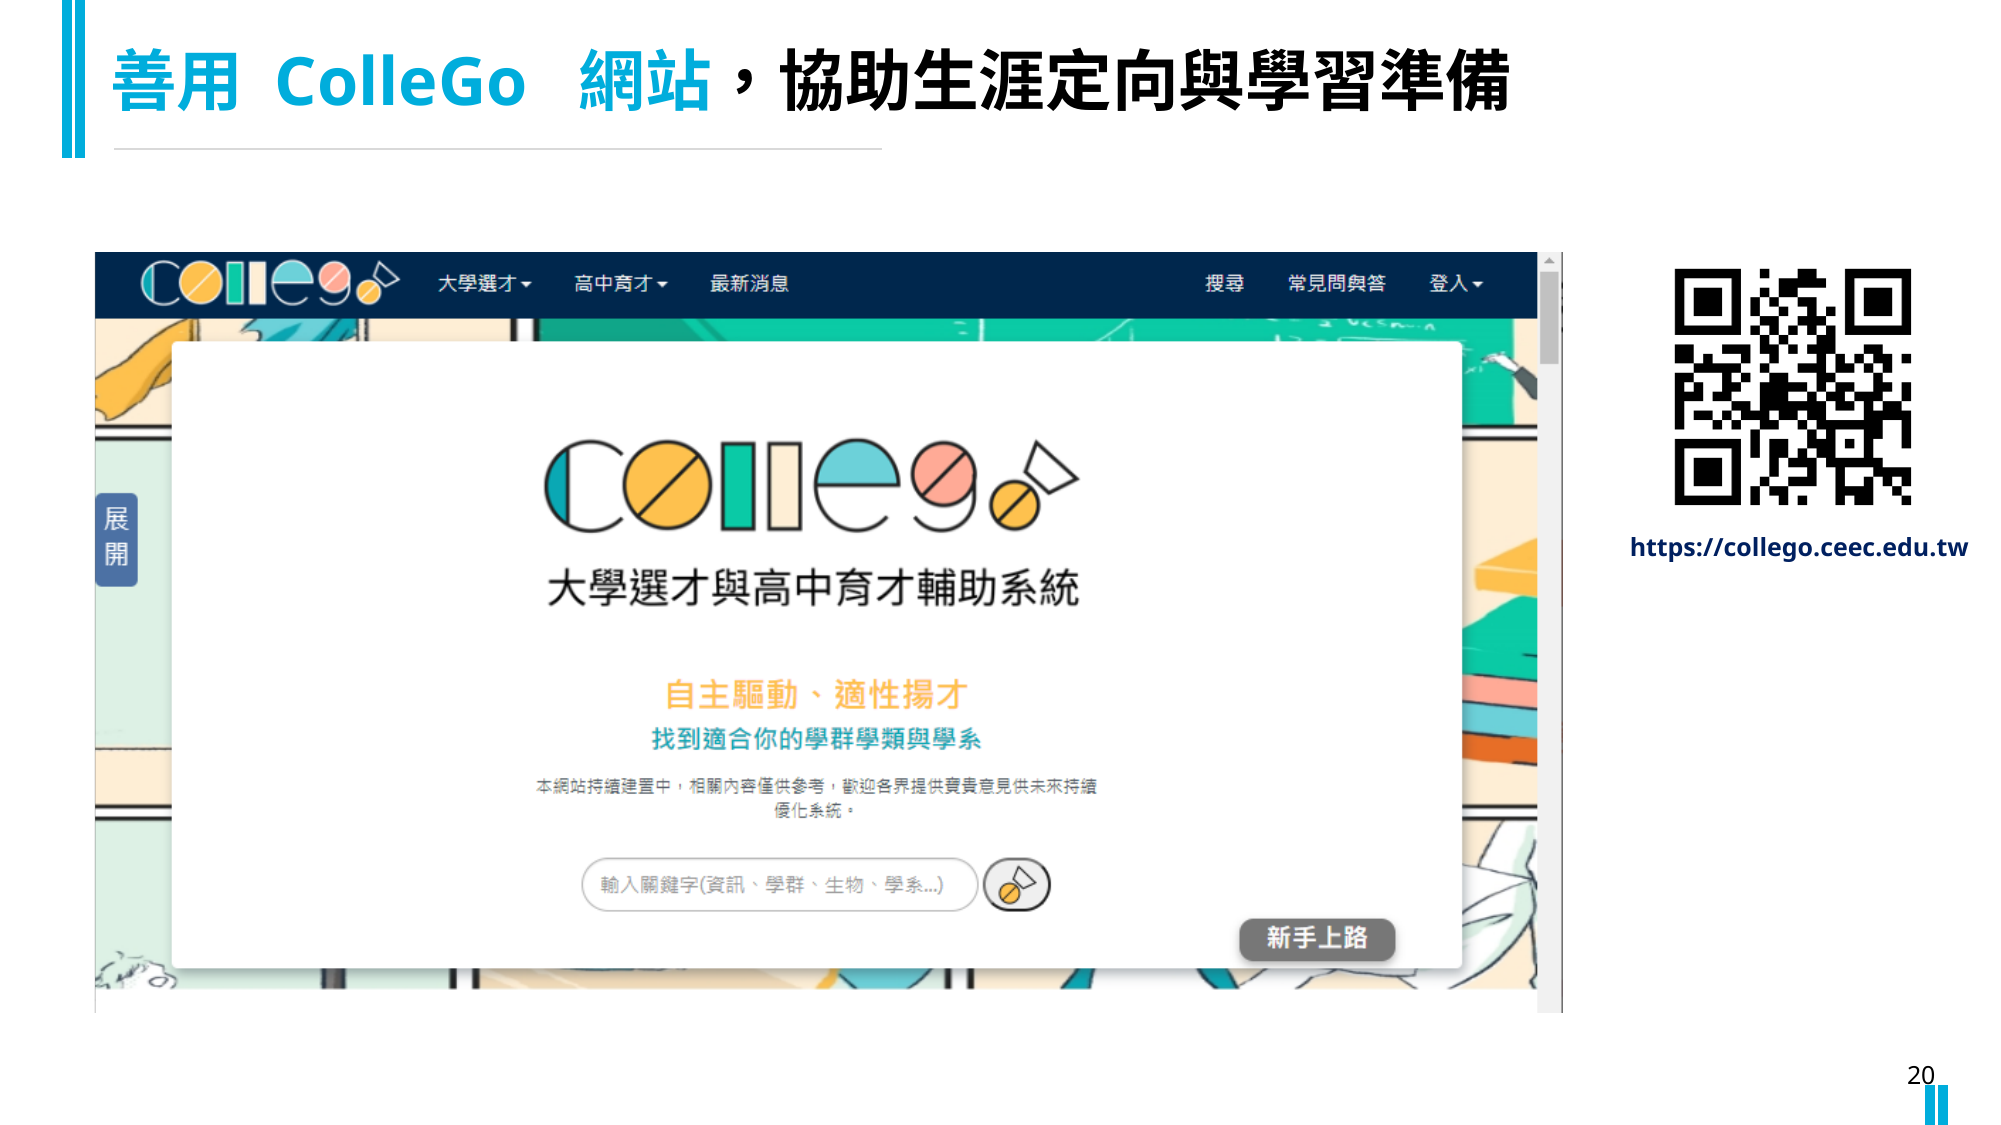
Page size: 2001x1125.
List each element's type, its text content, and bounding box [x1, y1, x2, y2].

text_box 20 [1892, 1043, 1955, 1094]
list 善用 ColleGo 網站，協助生涯定向與學習準備 [94, 31, 1640, 128]
text_box https://collego.ceec.edu.tw [1614, 514, 1978, 566]
picture [1651, 253, 1941, 514]
picture [94, 252, 1563, 1013]
